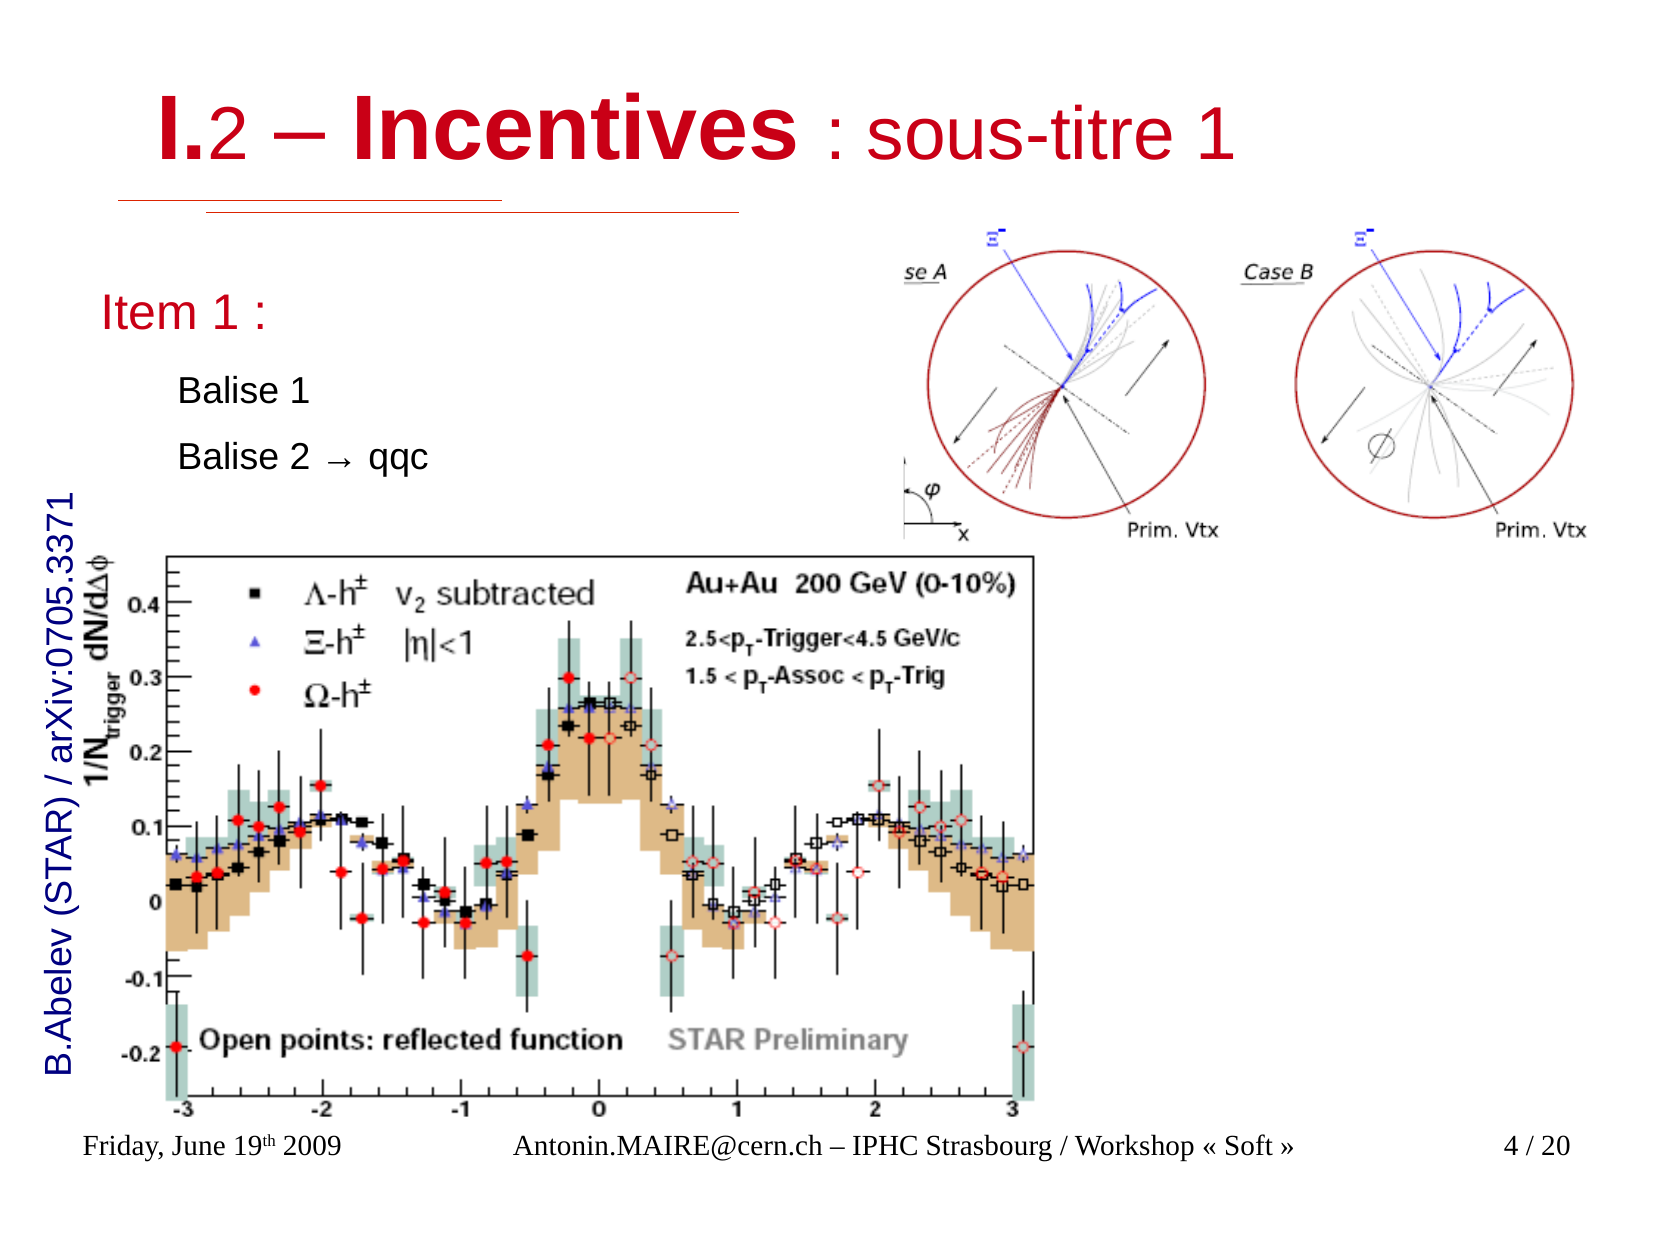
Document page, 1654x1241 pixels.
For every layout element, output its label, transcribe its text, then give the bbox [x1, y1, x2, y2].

picture [29, 198, 1624, 1117]
title I.2 – Incentives : sous-titre 1 [82, 49, 1625, 207]
list Item 1 : Balise 1 Balise 2 → qqc [82, 284, 502, 501]
text_box B.Abelev (STAR) / arXiv:0705.3371 [29, 476, 88, 1093]
